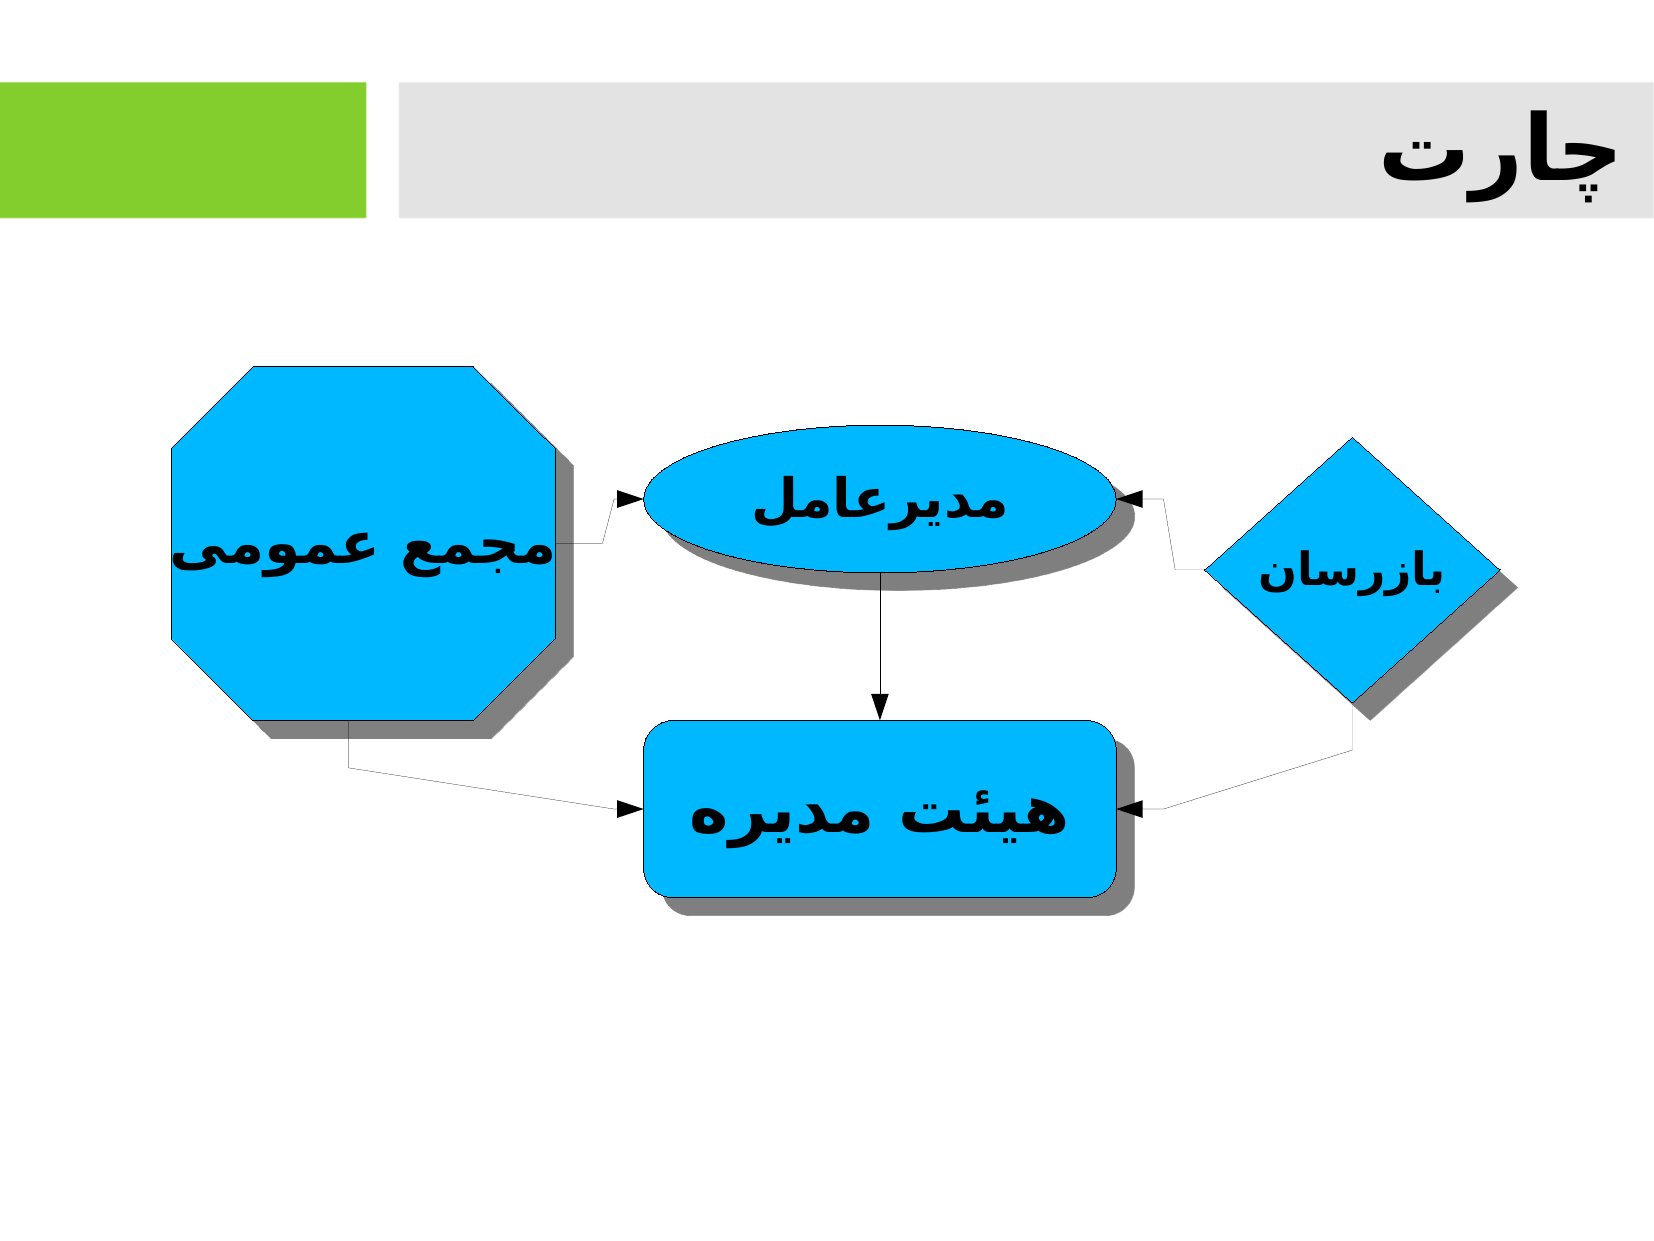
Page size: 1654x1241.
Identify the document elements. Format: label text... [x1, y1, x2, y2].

text_box مدیرعامل [643, 425, 1117, 573]
picture [0, 0, 1654, 1241]
title چارت [313, 73, 1625, 223]
text_box هیئت مدیره [643, 720, 1117, 898]
text_box بازرسان [1204, 437, 1501, 703]
text_box مجمع عمومی [171, 366, 556, 721]
